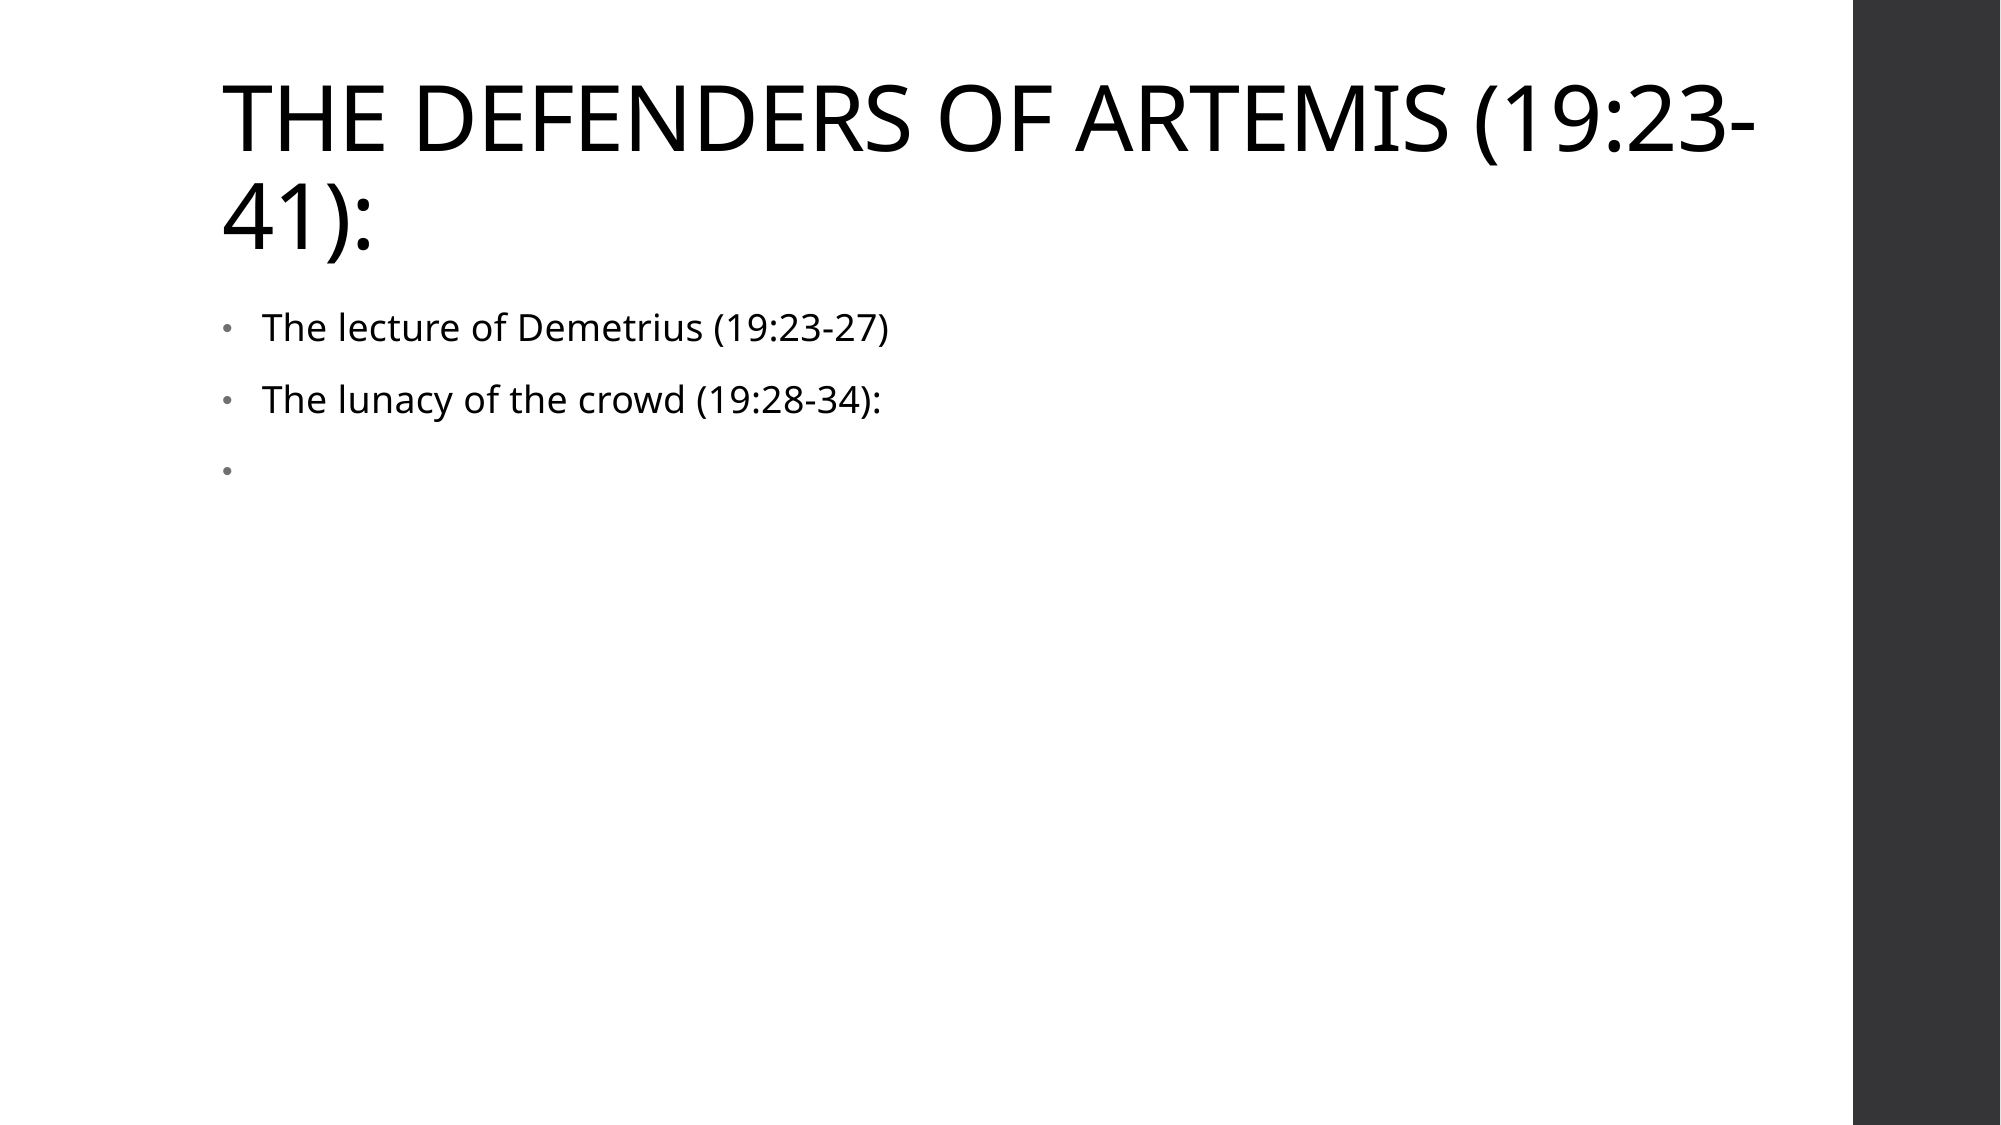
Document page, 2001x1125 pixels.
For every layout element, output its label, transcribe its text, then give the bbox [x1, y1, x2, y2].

title THE DEFENDERS OF ARTEMIS (19:23-41): [206, 60, 1797, 278]
list The lecture of Demetrius (19:23-27) The lunacy of the crowd (19:28-34): [206, 299, 1617, 1014]
